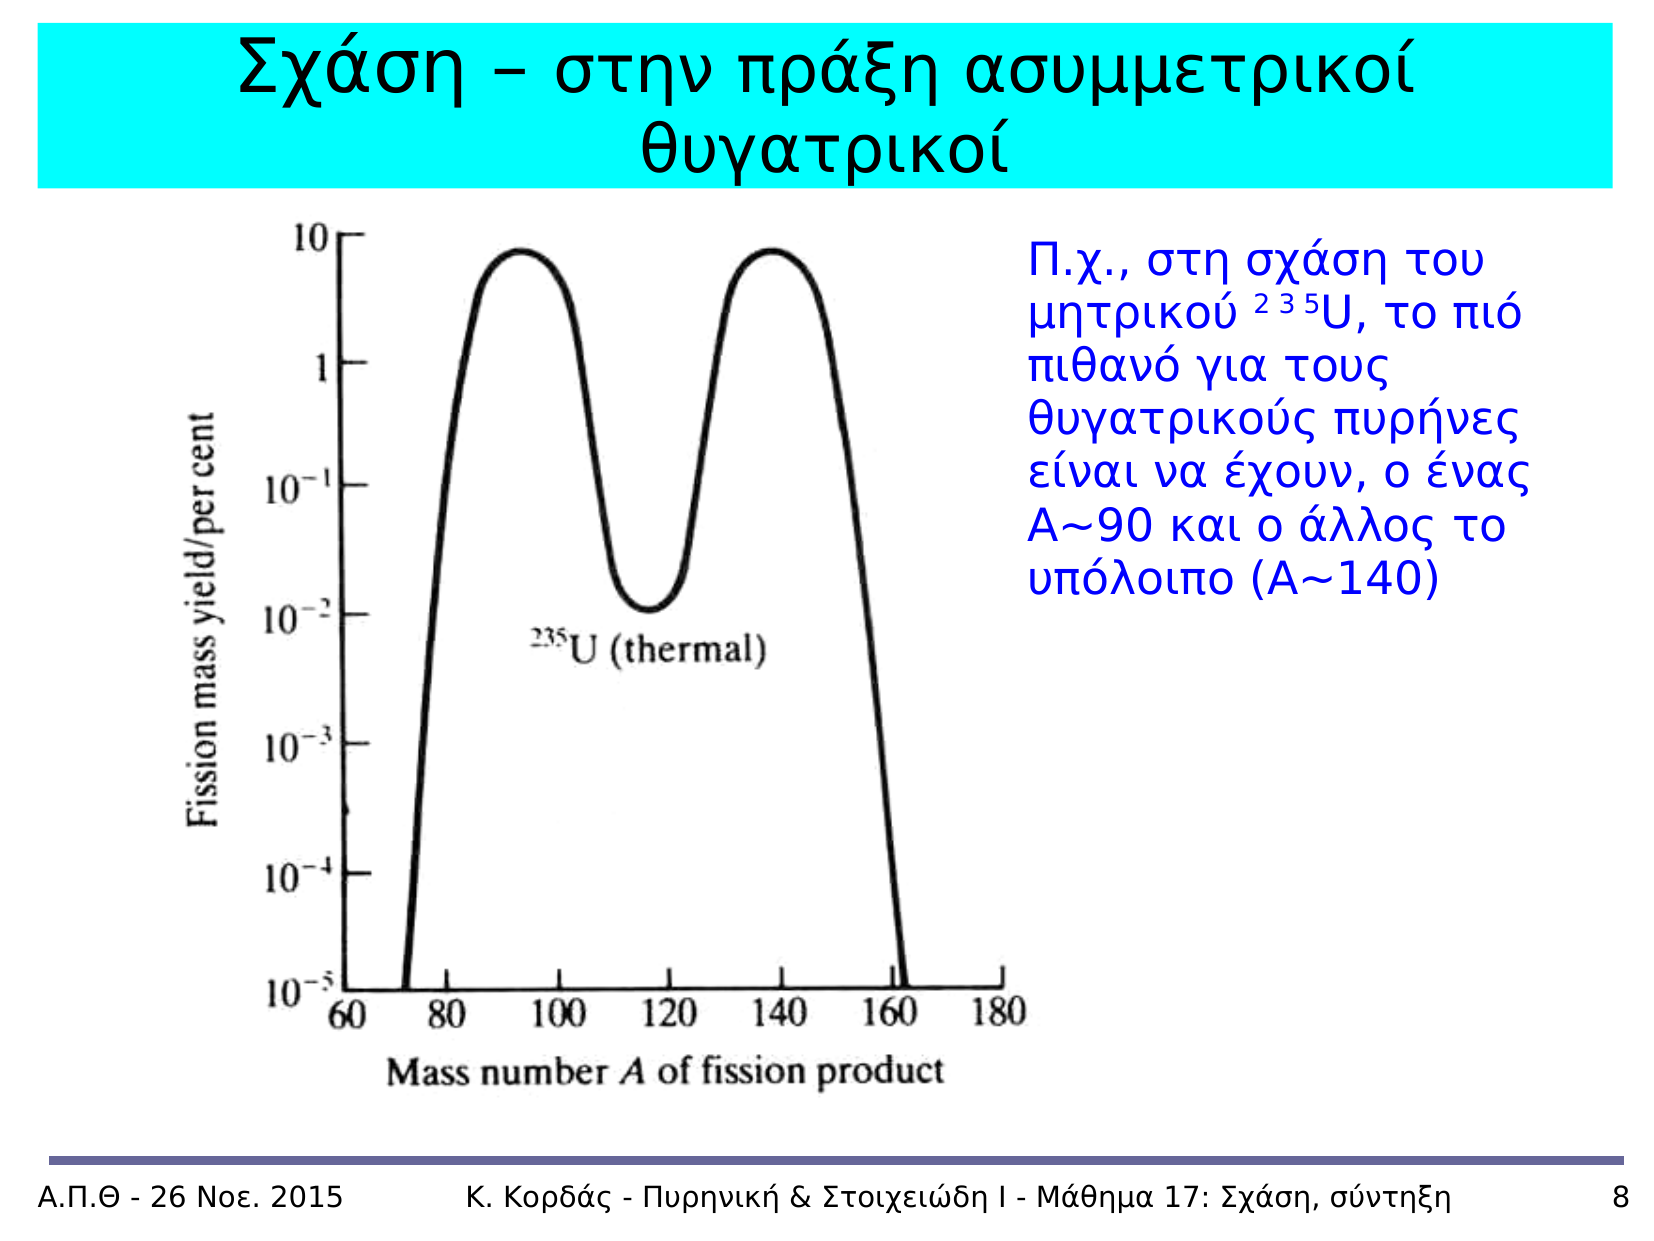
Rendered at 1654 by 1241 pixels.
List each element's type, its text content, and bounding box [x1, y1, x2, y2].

title Σχάση – στην πράξη ασυμμετρικοί θυγατρικοί [37, 22, 1613, 189]
picture [124, 199, 1046, 1112]
text_box Π.χ., στη σχάση του μητρικού 2 3 5U, το πιό πιθανό για τους θυγατρικούς πυρήνες είναι να έχουν, ο ένας Α~90 και ο άλλος το υπόλοιπο (Α~140) [1012, 225, 1576, 616]
